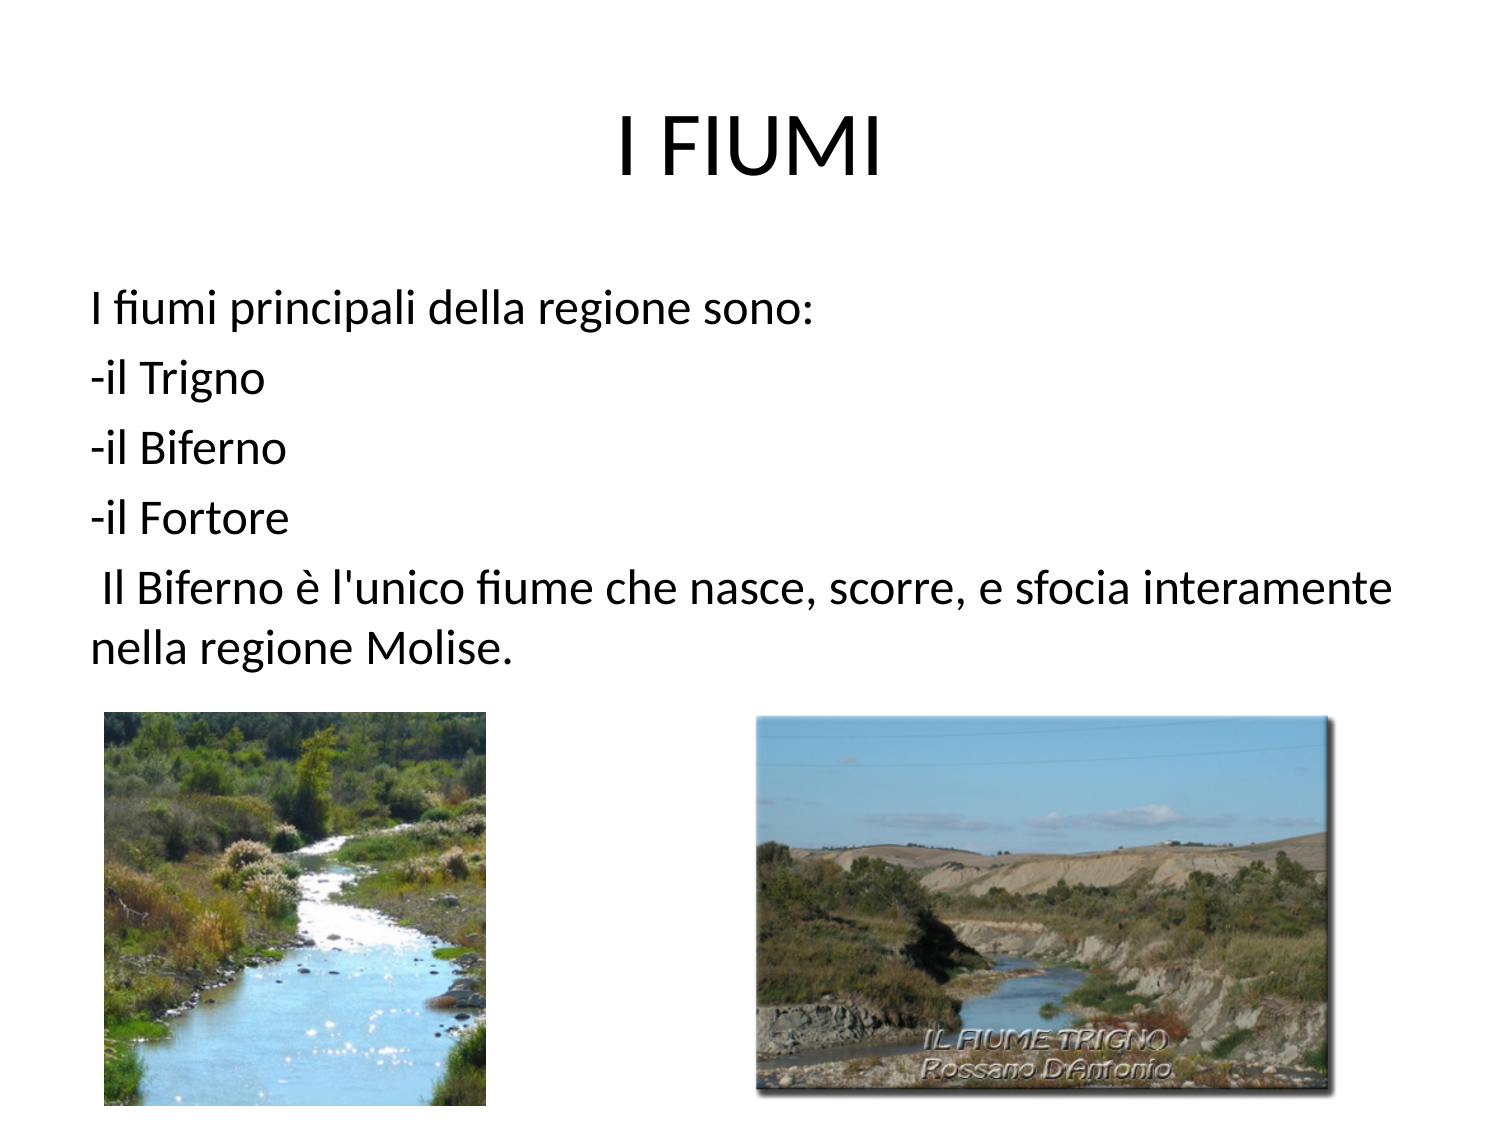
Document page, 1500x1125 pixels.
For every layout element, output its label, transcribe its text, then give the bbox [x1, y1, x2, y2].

title I FIUMI [75, 45, 1425, 233]
list I fiumi principali della regione sono: -il Trigno -il Biferno -il Fortore Il Biferno è l'unico fiume che nasce, scorre, e sfocia interamente nella regione Molise. [75, 267, 1425, 1010]
picture [750, 712, 1347, 1106]
picture [104, 712, 486, 1106]
